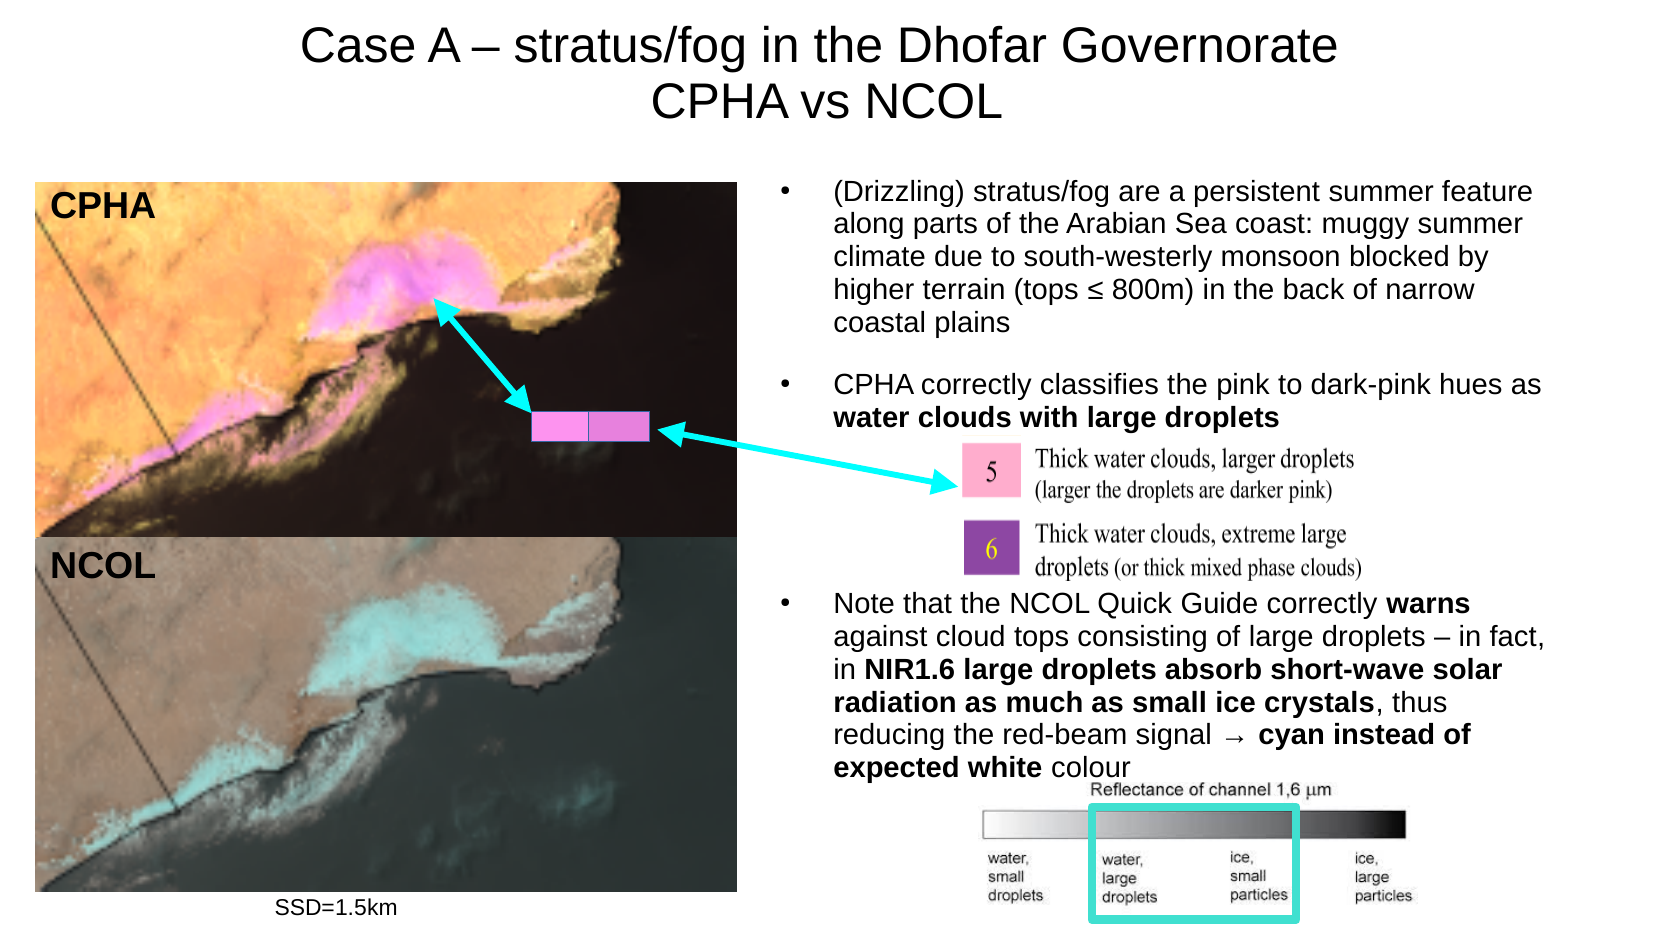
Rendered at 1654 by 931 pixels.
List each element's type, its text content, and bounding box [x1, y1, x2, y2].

text_box [531, 411, 650, 442]
title Case A – stratus/fog in the Dhofar Governorate CPHA vs NCOL [0, 0, 1654, 175]
picture [35, 182, 737, 892]
picture [1096, 811, 1292, 914]
text_box SSD=1.5km [259, 887, 413, 931]
text_box CPHA [35, 177, 172, 246]
list (Drizzling) stratus/fog are a persistent summer feature along parts of the Arabian Sea coast: muggy summer climate due to south-westerly monsoon blocked by higher terrain (tops ≤ 800m) in the back of narrow coastal plains CPHA correctly classifies the pink to dark-pink hues as water clouds with large droplets Note that the NCOL Quick Guide correctly warns against cloud tops consisting of large droplets – in fact, in NIR1.6 large droplets absorb short-wave solar radiation as much as small ice crystals, thus reducing the red-beam signal → cyan instead of expected white colour [762, 174, 1560, 837]
picture [978, 782, 1418, 914]
picture [958, 435, 1379, 581]
text_box NCOL [35, 537, 172, 607]
